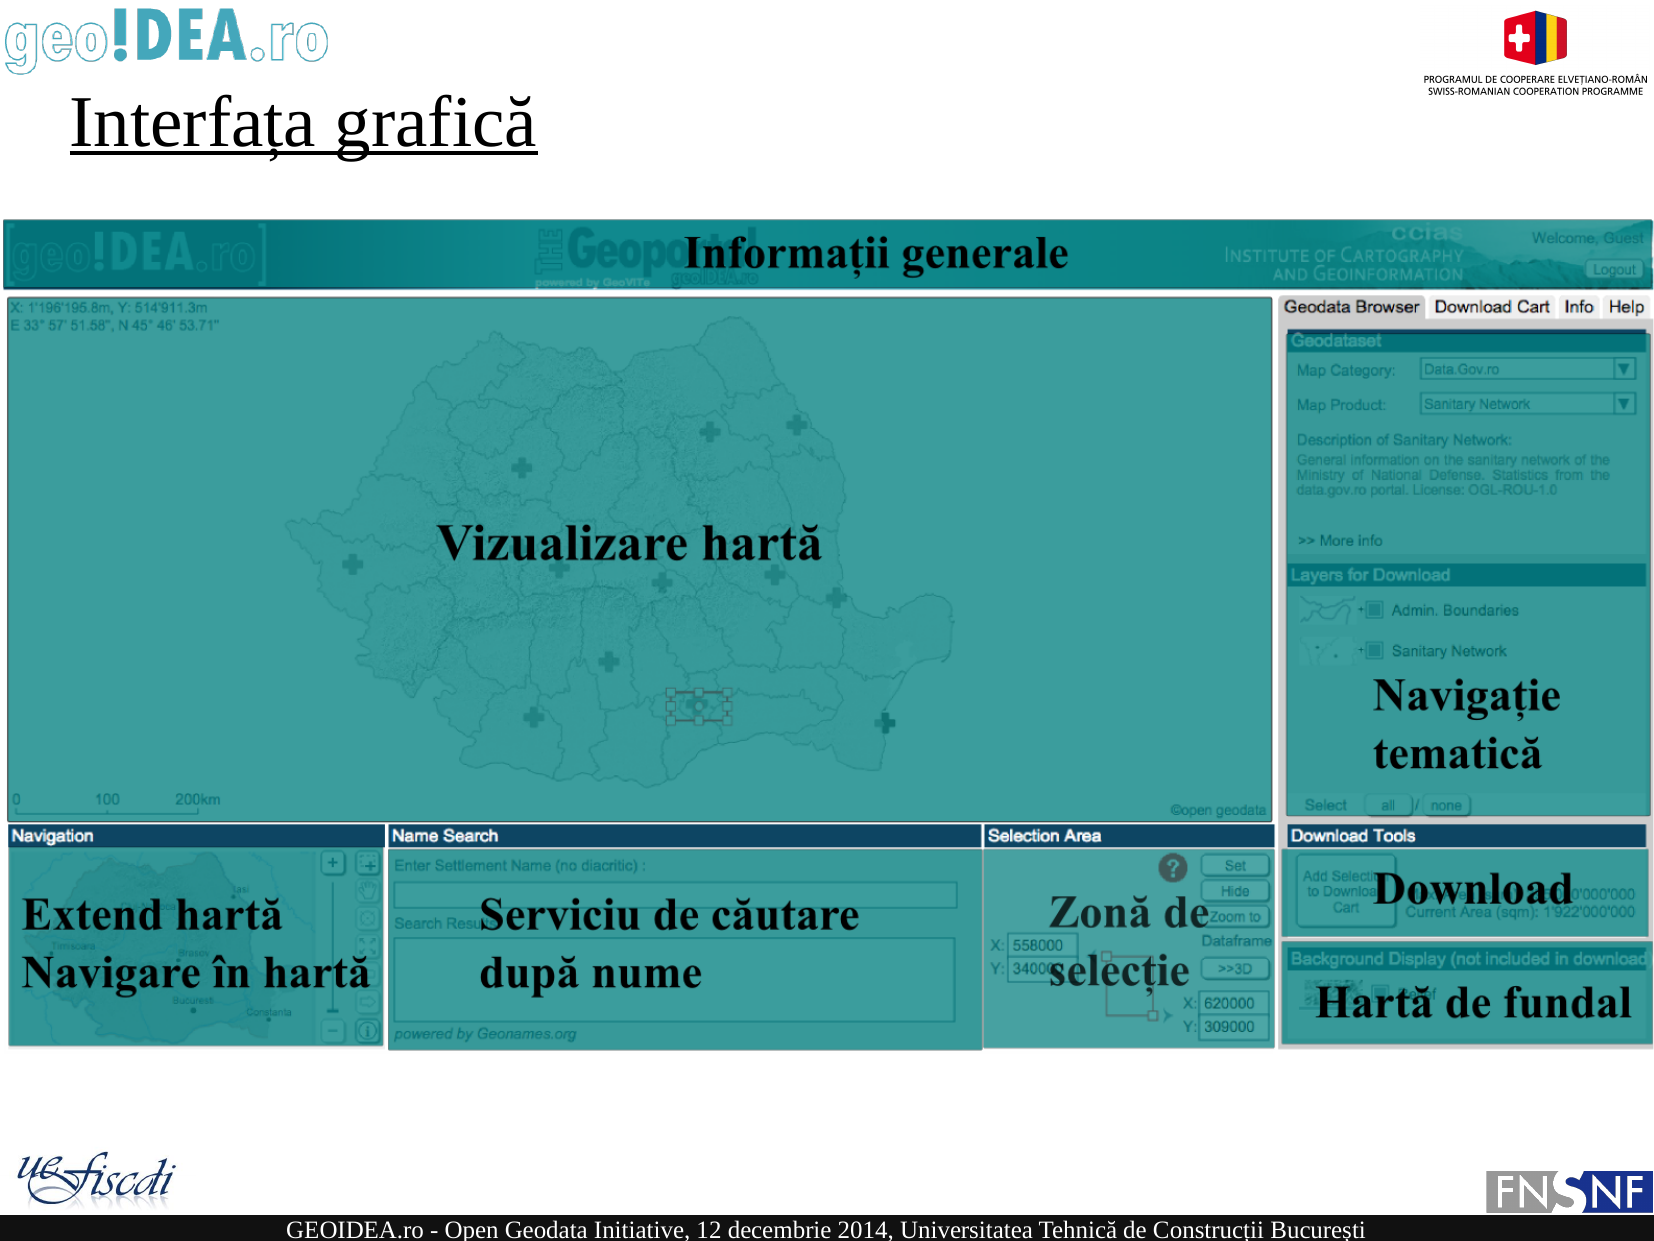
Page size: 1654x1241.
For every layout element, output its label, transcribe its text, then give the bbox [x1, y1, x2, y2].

title Interfața grafică [0, 79, 608, 166]
picture [1420, 5, 1650, 99]
picture [1, 5, 331, 78]
picture [0, 1139, 196, 1213]
picture [2, 214, 1654, 1056]
picture [1485, 1169, 1654, 1215]
